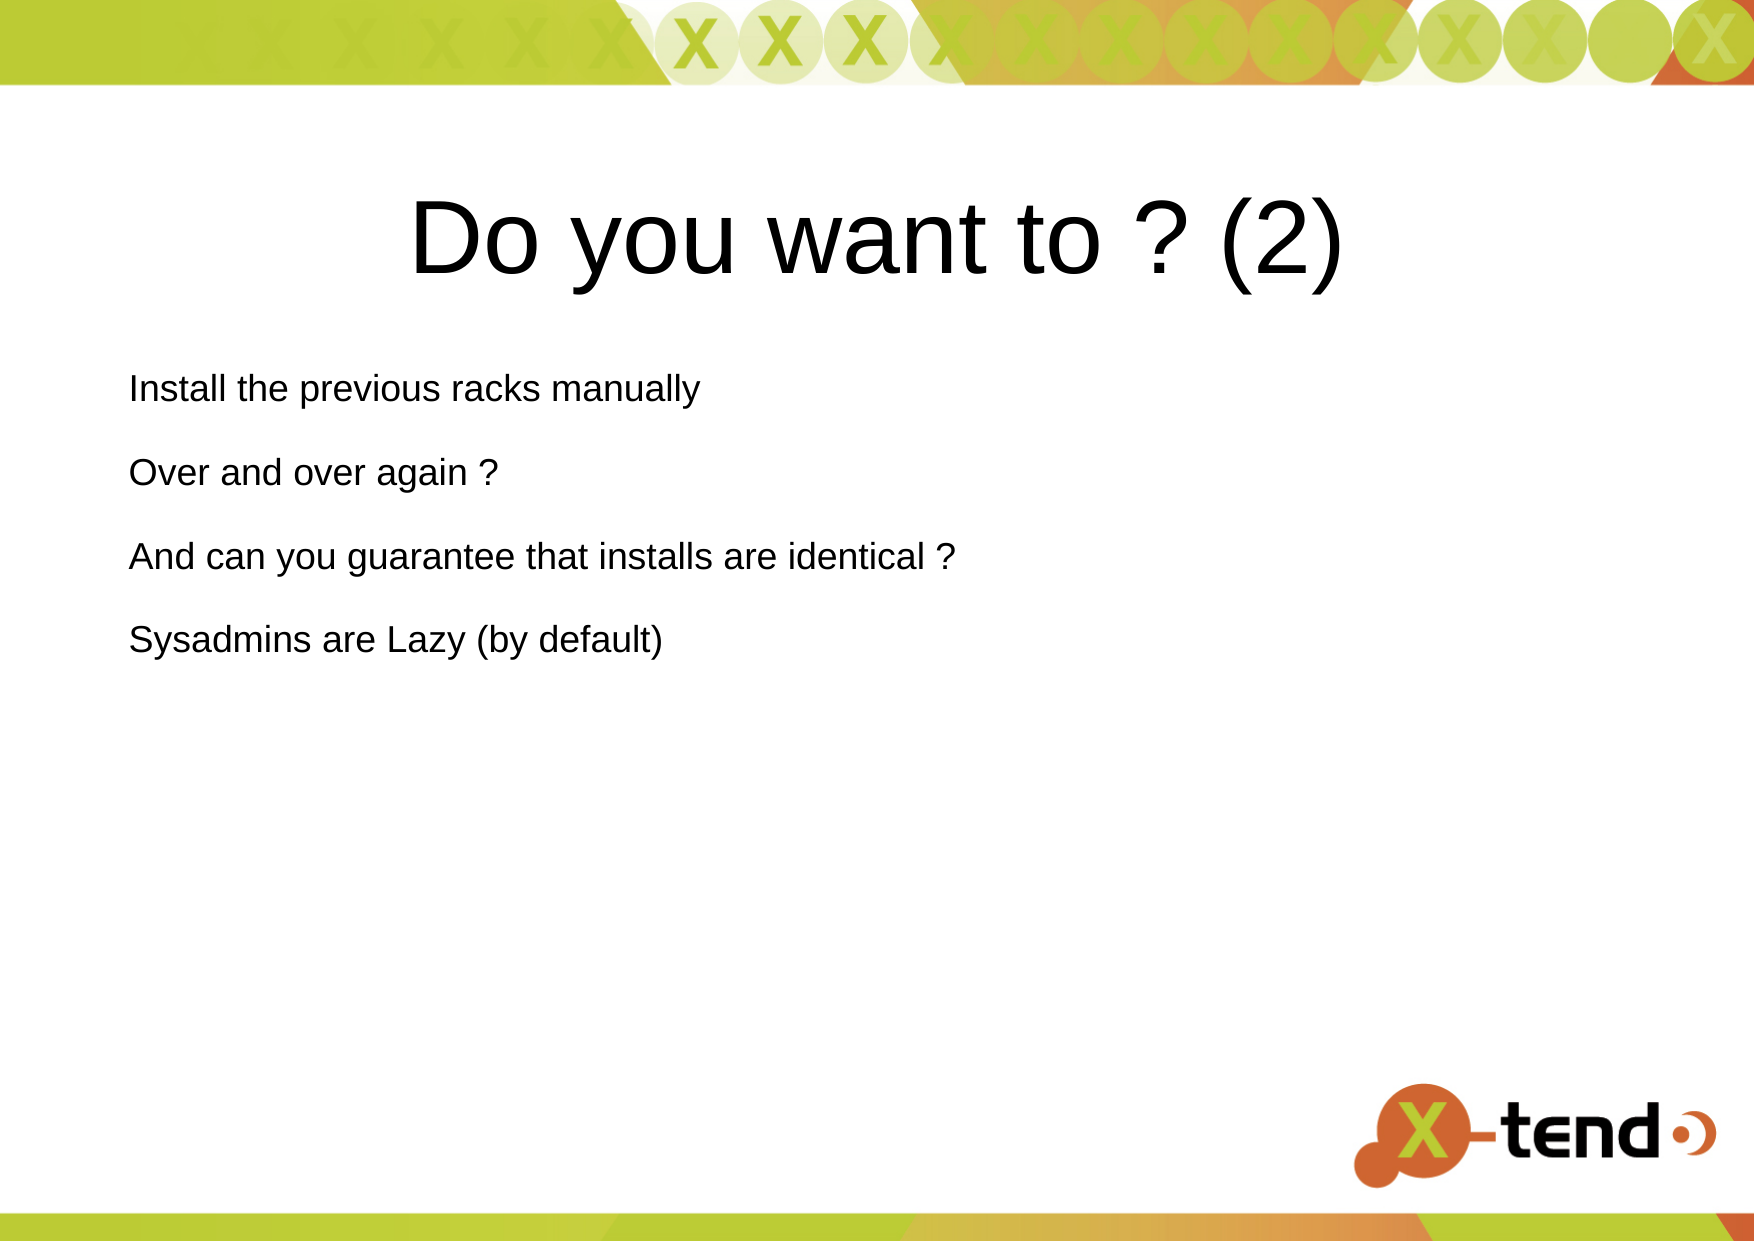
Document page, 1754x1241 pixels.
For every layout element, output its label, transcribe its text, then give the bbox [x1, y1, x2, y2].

title Do you want to ? (2) [128, 102, 1627, 311]
list Install the previous racks manually Over and over again ? And can you guarantee that installs are identical ? Sysadmins are Lazy (by default) [128, 344, 1627, 1127]
picture [0, 0, 1754, 1241]
